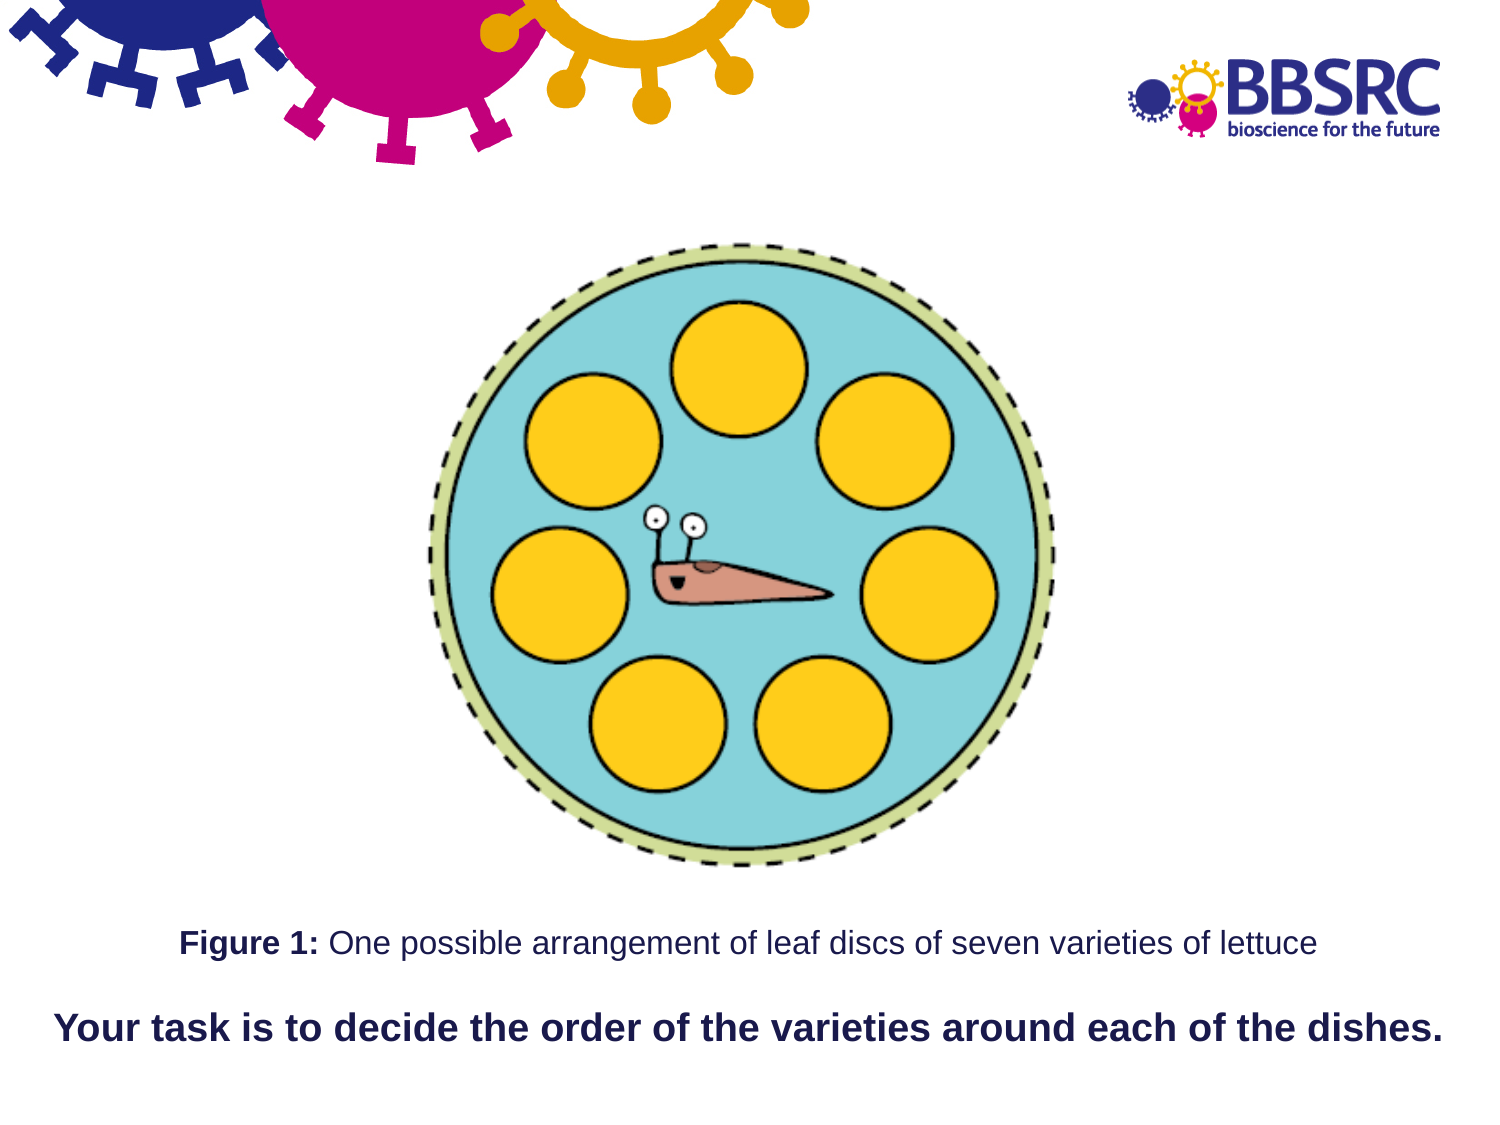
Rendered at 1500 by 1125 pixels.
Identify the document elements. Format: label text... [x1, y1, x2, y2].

list Figure 1: One possible arrangement of leaf discs of seven varieties of lettuce Your task is to decide the order of the varieties around each of the dishes. [53, 928, 1459, 1125]
picture [389, 236, 1111, 889]
